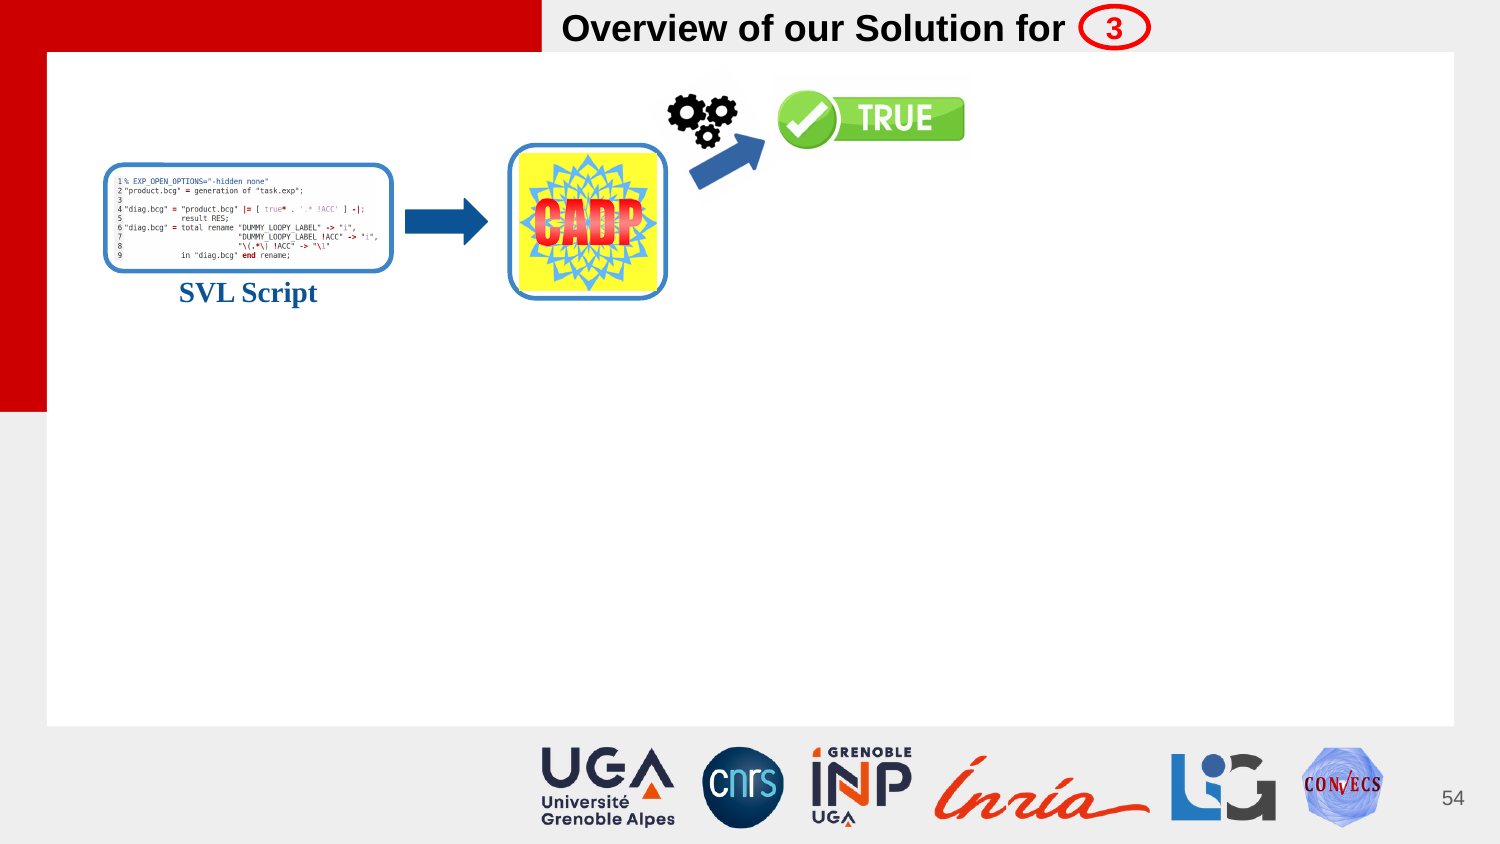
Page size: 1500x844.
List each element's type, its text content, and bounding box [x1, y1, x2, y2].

text_box Overview of our Solution for [546, 0, 1441, 55]
text_box SVL Script [107, 263, 389, 318]
text_box [405, 198, 488, 245]
slide_number <numéro> [1389, 764, 1480, 830]
picture [0, 0, 1500, 844]
text_box 3 [1080, 6, 1149, 49]
